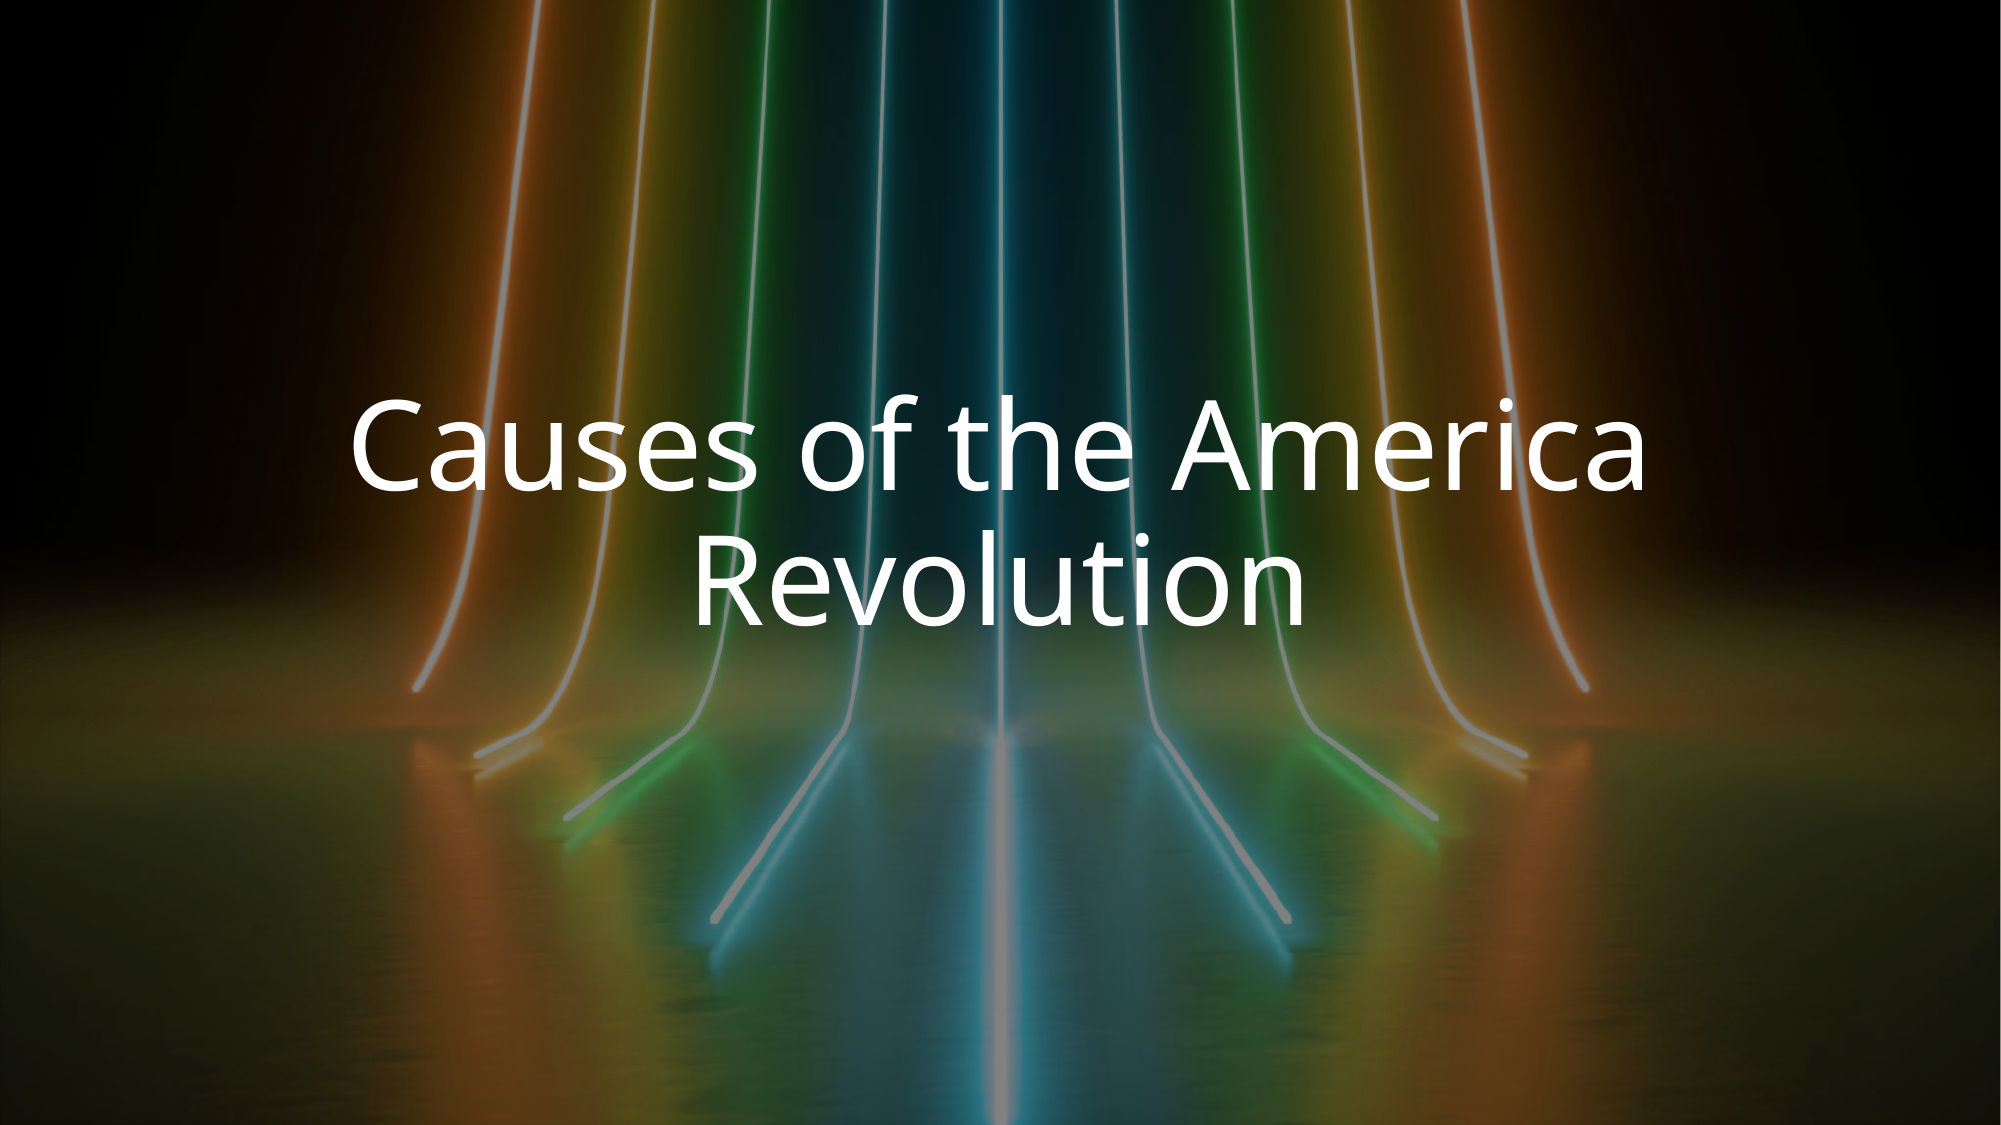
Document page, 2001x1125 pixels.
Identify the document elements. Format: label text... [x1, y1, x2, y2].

title Causes of the America Revolution [249, 184, 1750, 660]
picture [0, 0, 2000, 1125]
